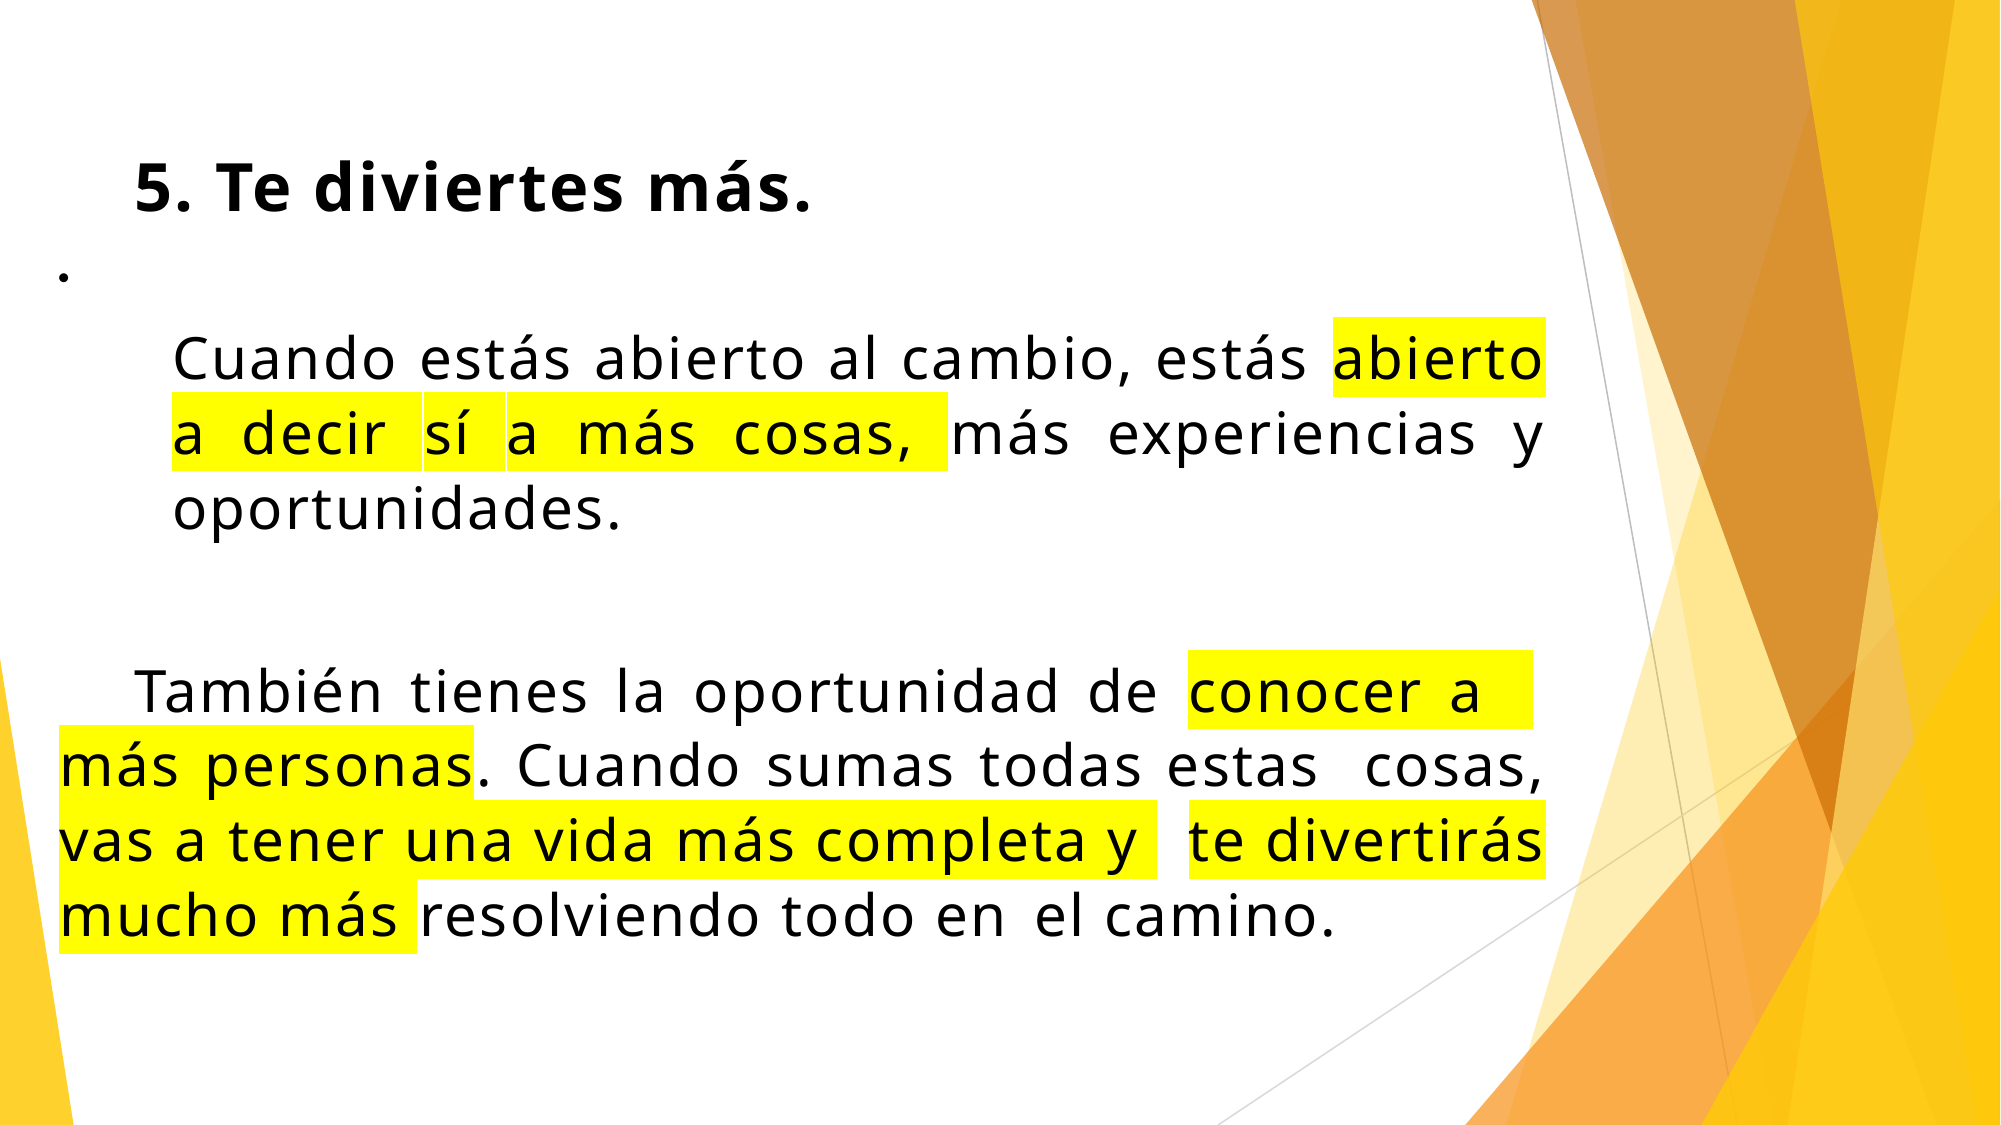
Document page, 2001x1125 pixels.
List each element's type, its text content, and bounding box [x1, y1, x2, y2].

text_box 5. Te diviertes más. Cuando estás abierto al cambio, estás abierto a decir sí a más cosas, más experiencias y oportunidades. También tienes la oportunidad de conocer a más personas. Cuando sumas todas estas cosas, vas a tener una vida más completa y te divertirás mucho más resolviendo todo en el camino. [44, 131, 1562, 1038]
